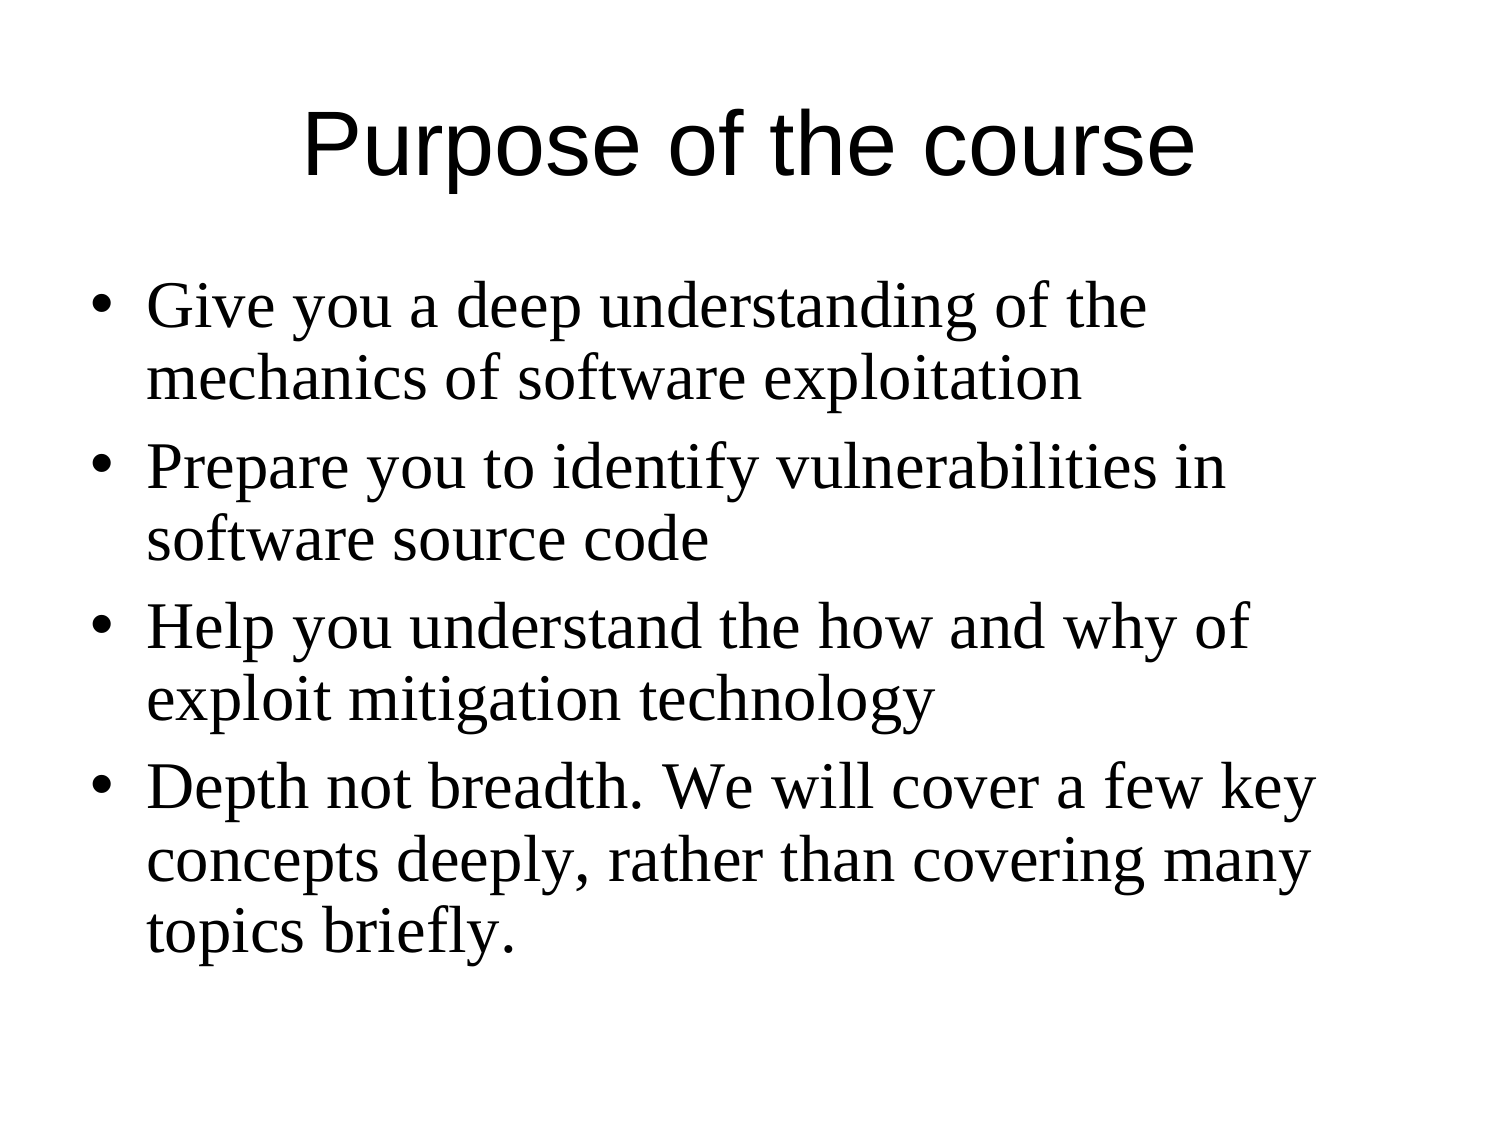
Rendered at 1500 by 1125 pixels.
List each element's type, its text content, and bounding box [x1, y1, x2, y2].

list Give you a deep understanding of the mechanics of software exploitation Prepare you to identify vulnerabilities in software source code Help you understand the how and why of exploit mitigation technology Depth not breadth. We will cover a few key concepts deeply, rather than covering many topics briefly. [75, 262, 1426, 1067]
title Purpose of the course [75, 45, 1426, 233]
